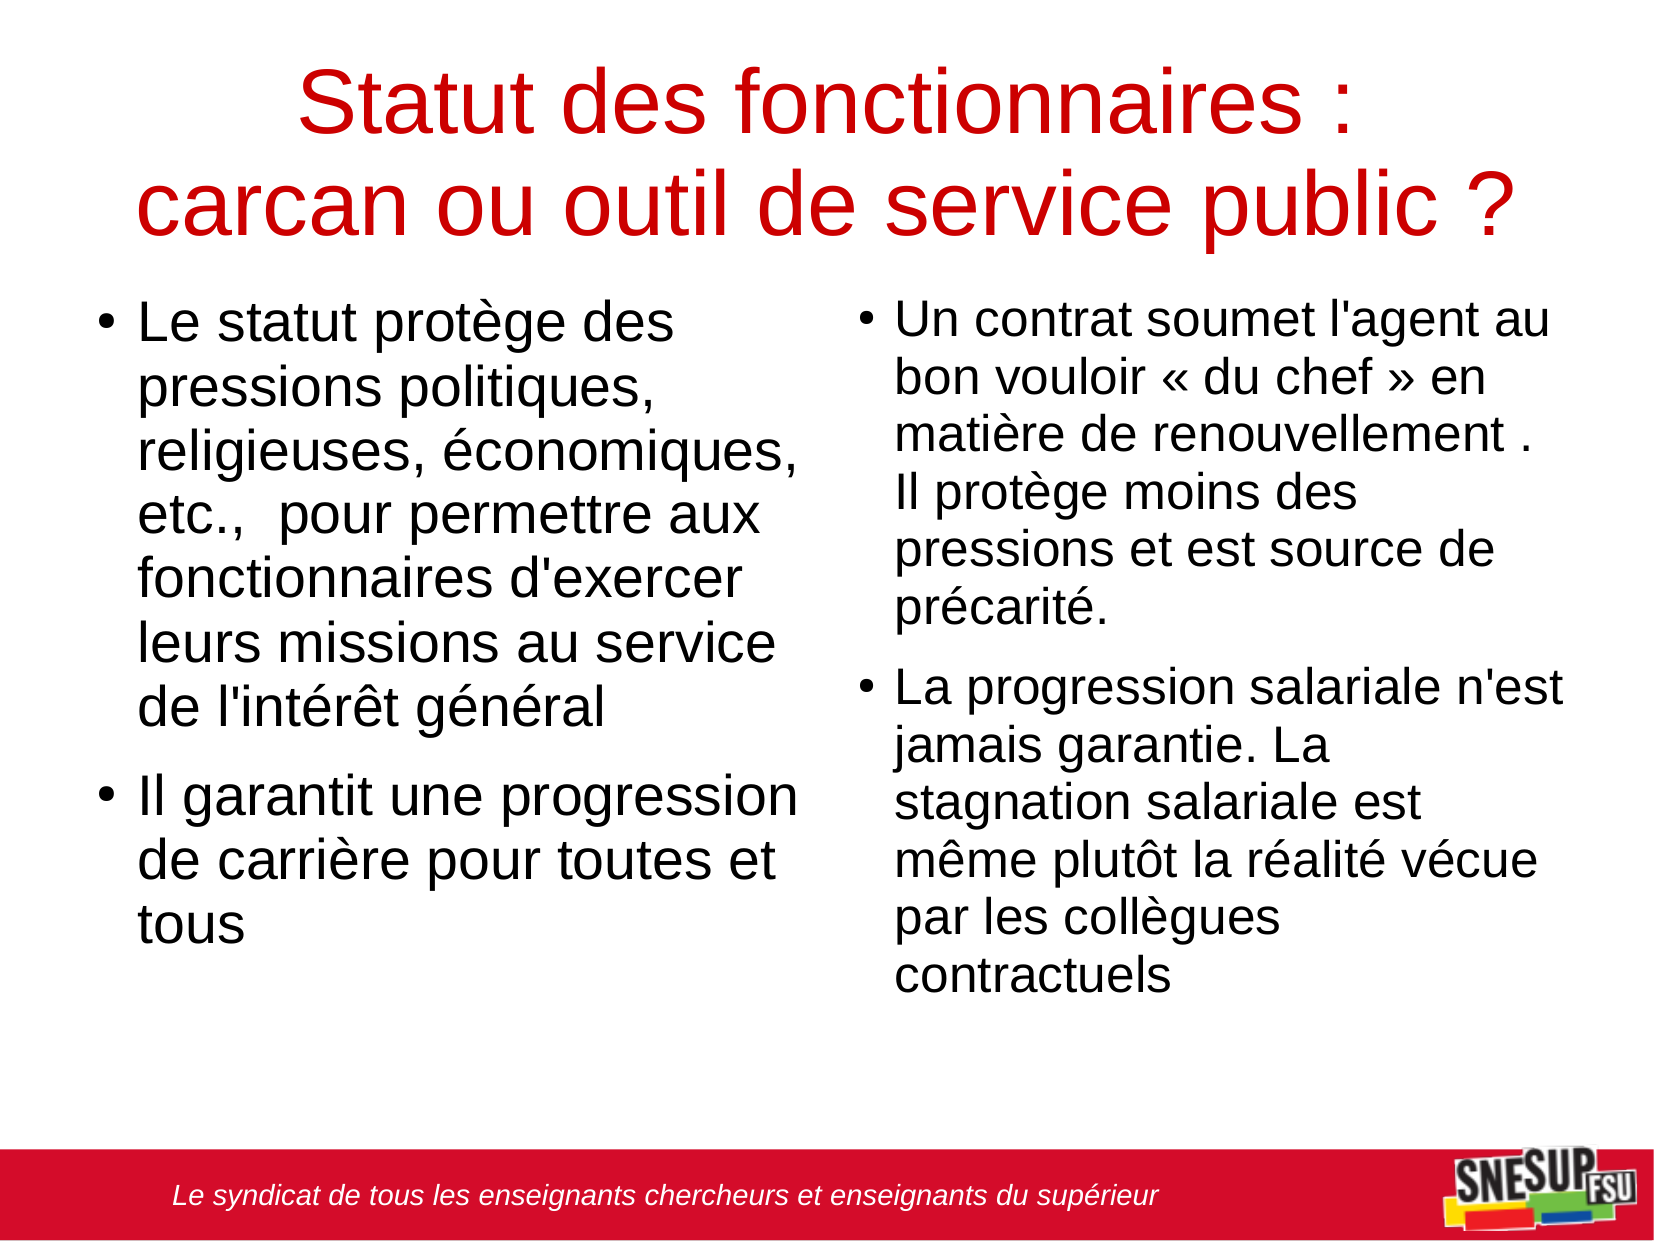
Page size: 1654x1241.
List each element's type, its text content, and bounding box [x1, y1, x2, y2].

title Statut des fonctionnaires : carcan ou outil de service public ? [82, 49, 1571, 257]
list Le statut protège des pressions politiques, religieuses, économiques, etc., pour permettre aux fonctionnaires d'exercer leurs missions au service de l'intérêt général Il garantit une progression de carrière pour toutes et tous [82, 290, 809, 1010]
list Un contrat soumet l'agent au bon vouloir « du chef » en matière de renouvellement . Il protège moins des pressions et est source de précarité. La progression salariale n'est jamais garantie. La stagnation salariale est même plutôt la réalité vécue par les collègues contractuels [845, 290, 1572, 1010]
